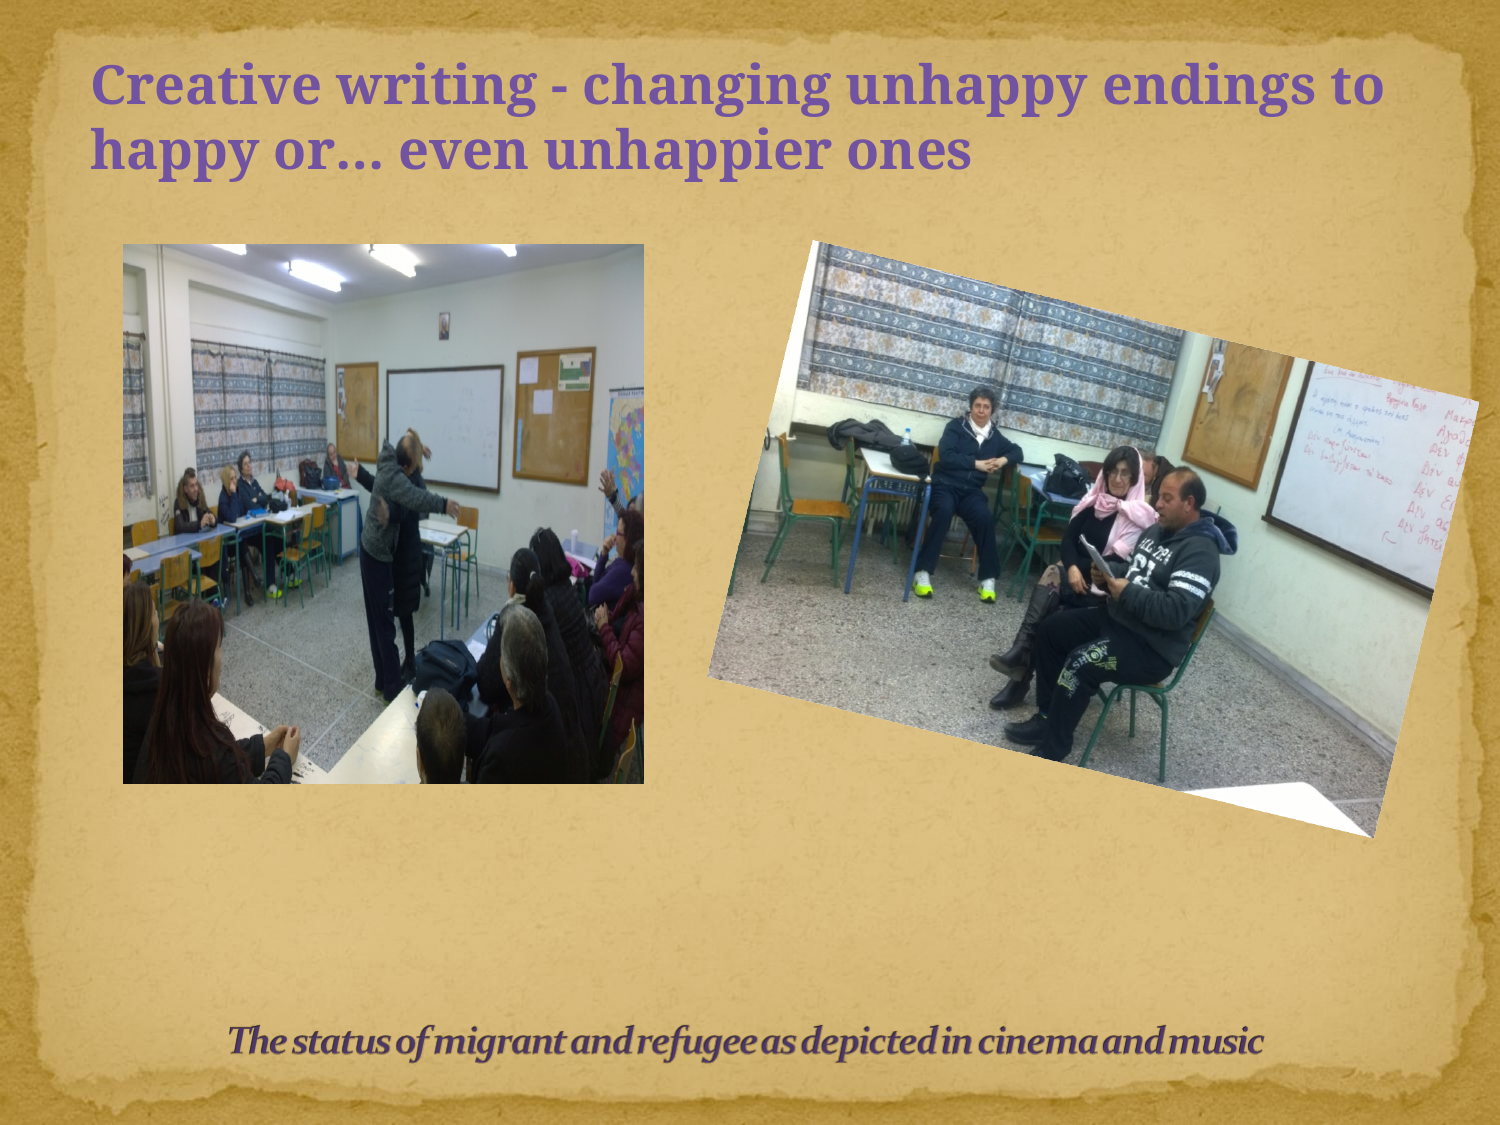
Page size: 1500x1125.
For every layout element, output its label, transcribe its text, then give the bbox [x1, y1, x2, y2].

list Creative writing - changing unhappy endings to happy or… even unhappier ones [75, 42, 1426, 1000]
picture [123, 244, 644, 784]
picture [706, 239, 1479, 838]
picture [203, 1000, 1288, 1072]
